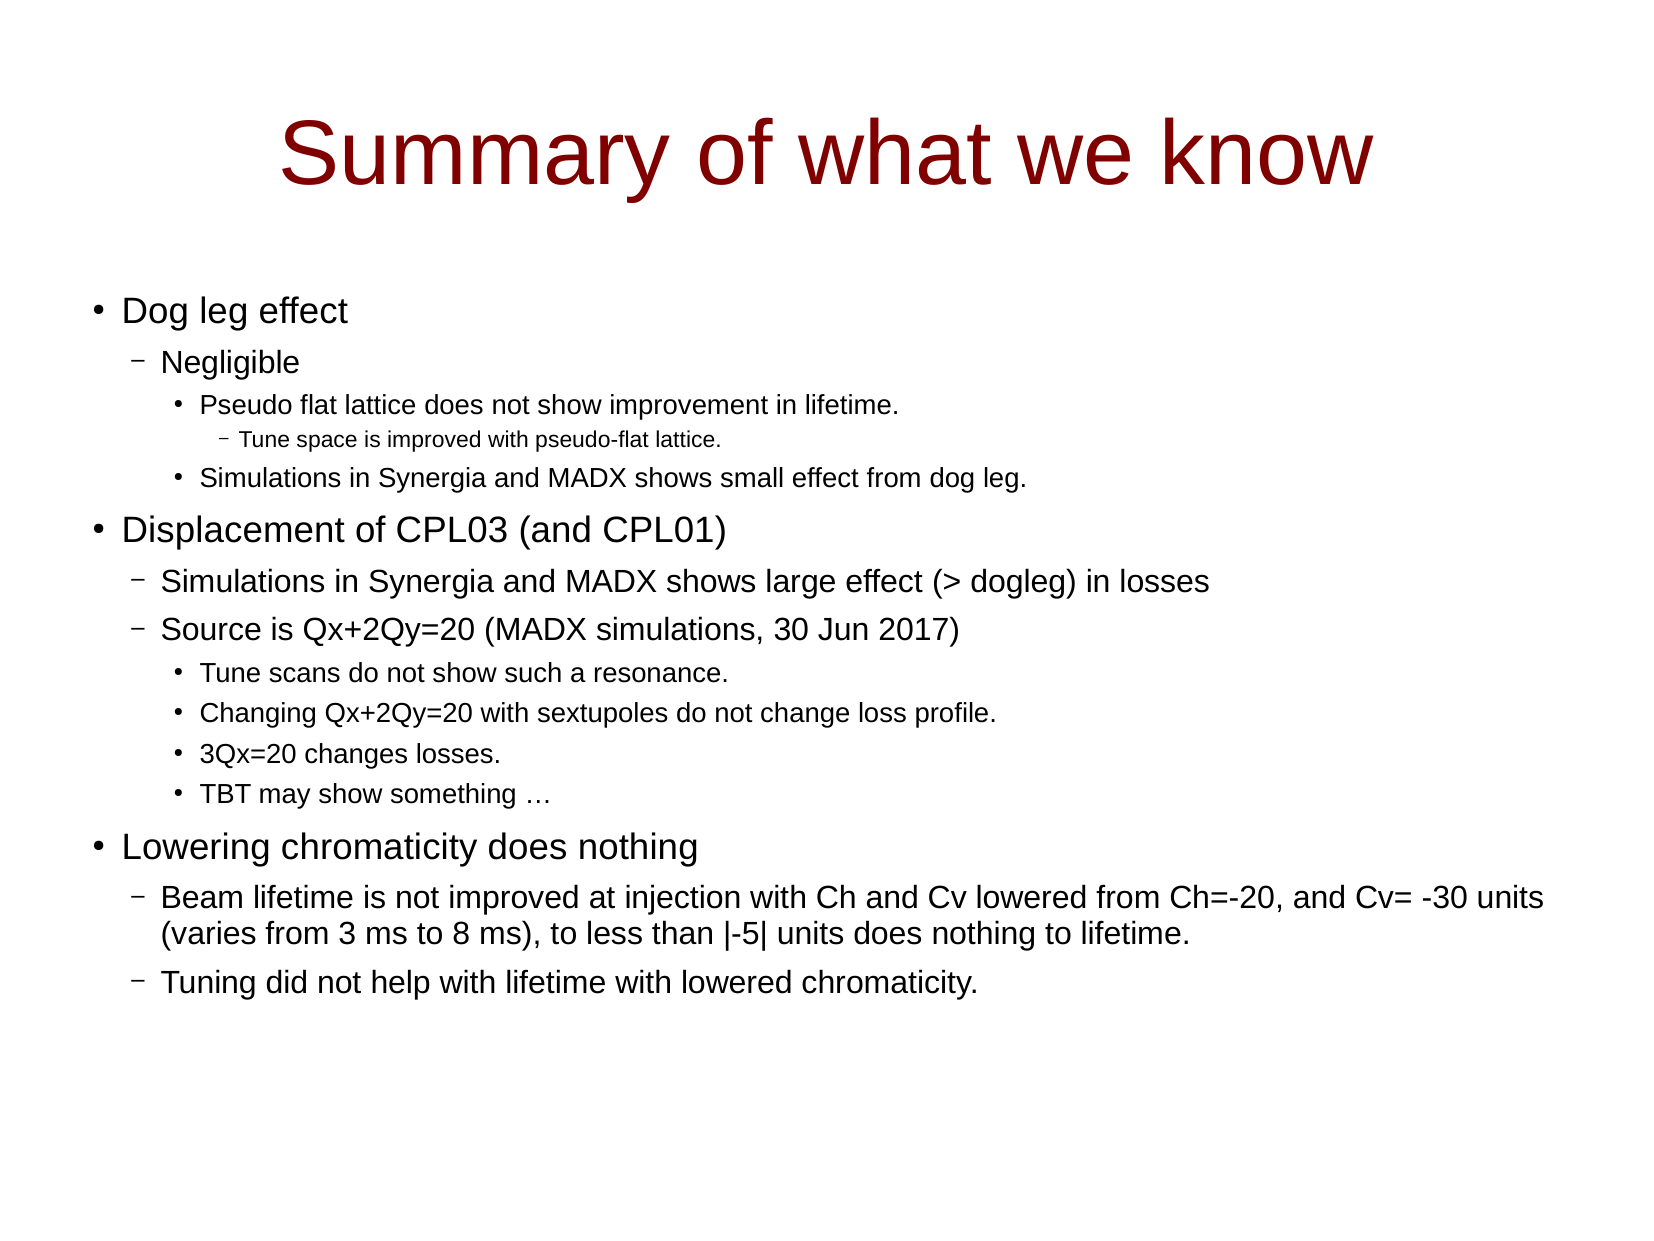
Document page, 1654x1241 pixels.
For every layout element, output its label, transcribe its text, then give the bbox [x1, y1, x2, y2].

title Summary of what we know [82, 49, 1571, 257]
list Dog leg effect Negligible Pseudo flat lattice does not show improvement in lifetime. Tune space is improved with pseudo-flat lattice. Simulations in Synergia and MADX shows small effect from dog leg. Displacement of CPL03 (and CPL01) Simulations in Synergia and MADX shows large effect (> dogleg) in losses Source is Qx+2Qy=20 (MADX simulations, 30 Jun 2017) Tune scans do not show such a resonance. Changing Qx+2Qy=20 with sextupoles do not change loss profile. 3Qx=20 changes losses. TBT may show something … Lowering chromaticity does nothing Beam lifetime is not improved at injection with Ch and Cv lowered from Ch=-20, and Cv= -30 units (varies from 3 ms to 8 ms), to less than |-5| units does nothing to lifetime. Tuning did not help with lifetime with lowered chromaticity. [82, 290, 1571, 1010]
